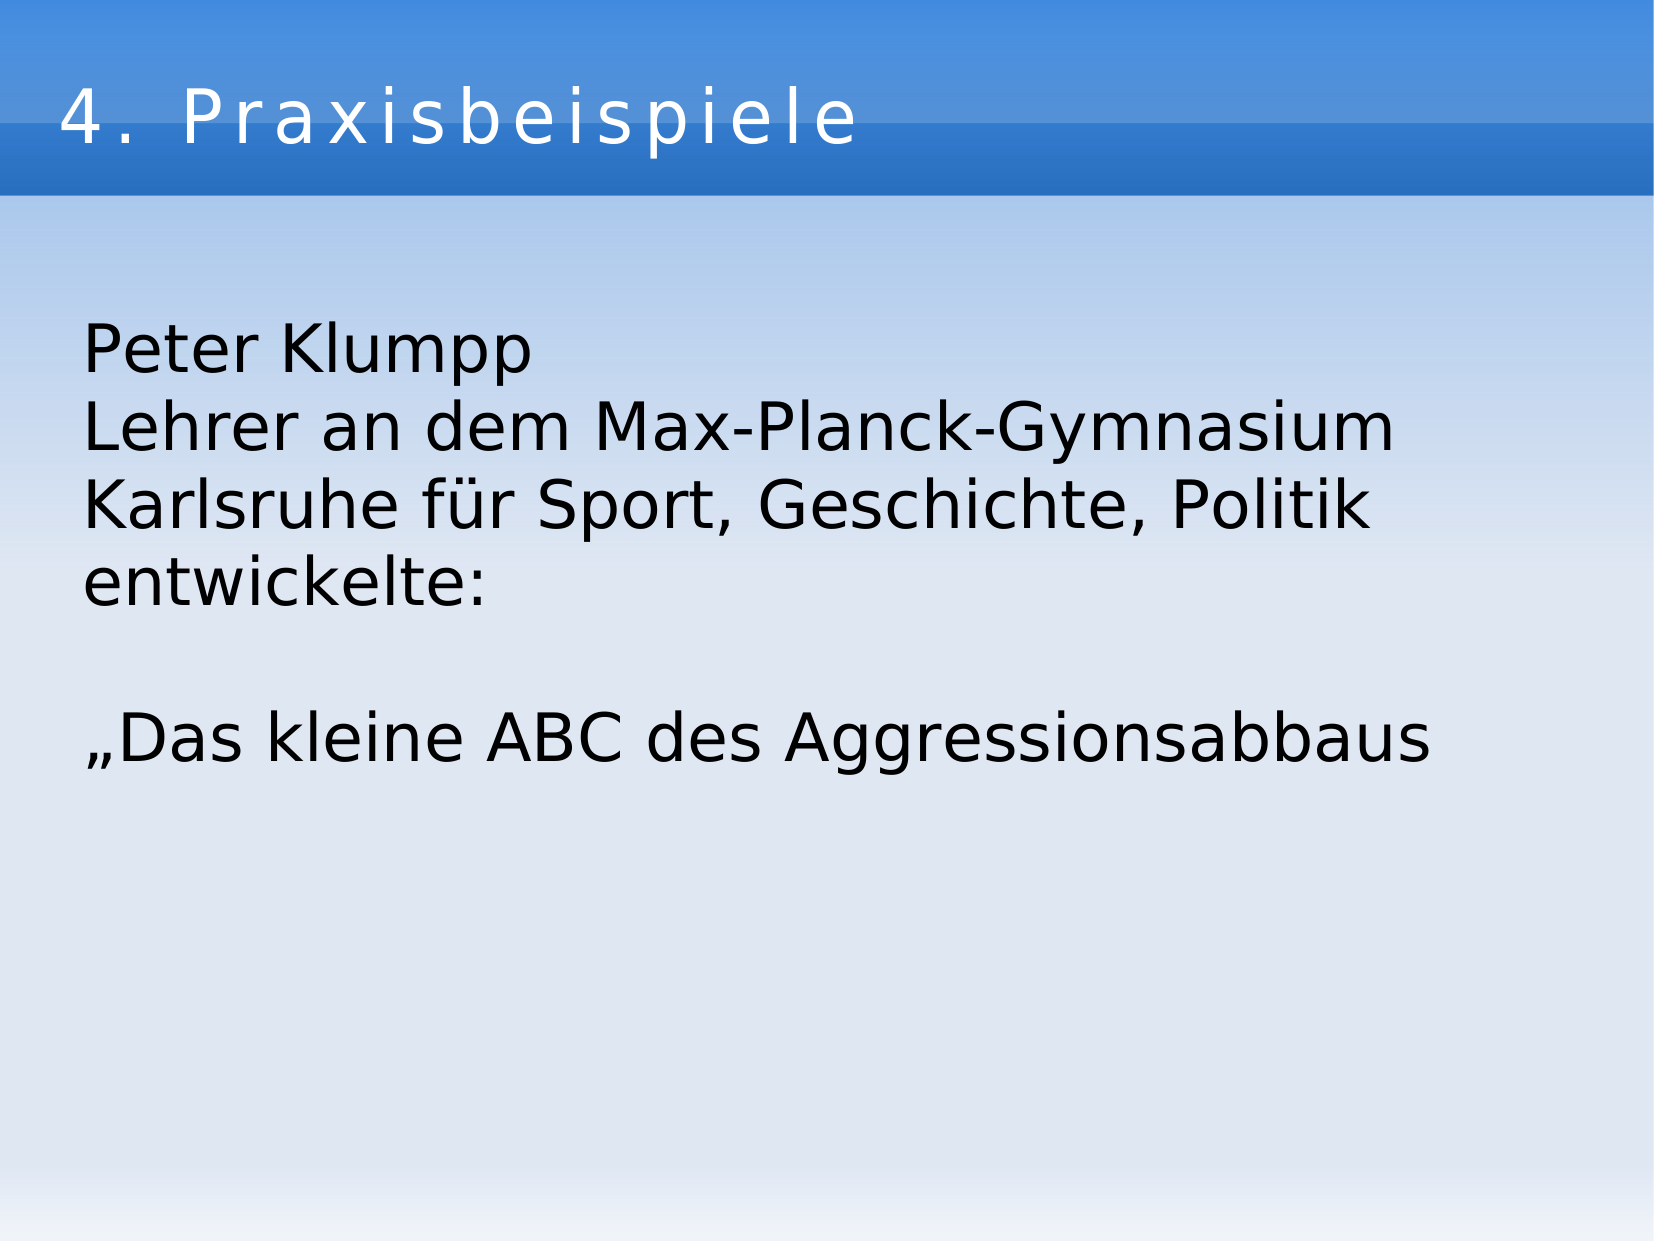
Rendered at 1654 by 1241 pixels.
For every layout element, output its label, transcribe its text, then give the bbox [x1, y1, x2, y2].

title 4. Praxisbeispiele [59, 29, 1654, 207]
picture [0, 0, 1654, 1241]
subtitle Peter Klumpp Lehrer an dem Max-Planck-Gymnasium Karlsruhe für Sport, Geschichte, Politik entwickelte: „Das kleine ABC des Aggressionsabbaus [82, 290, 1571, 1109]
